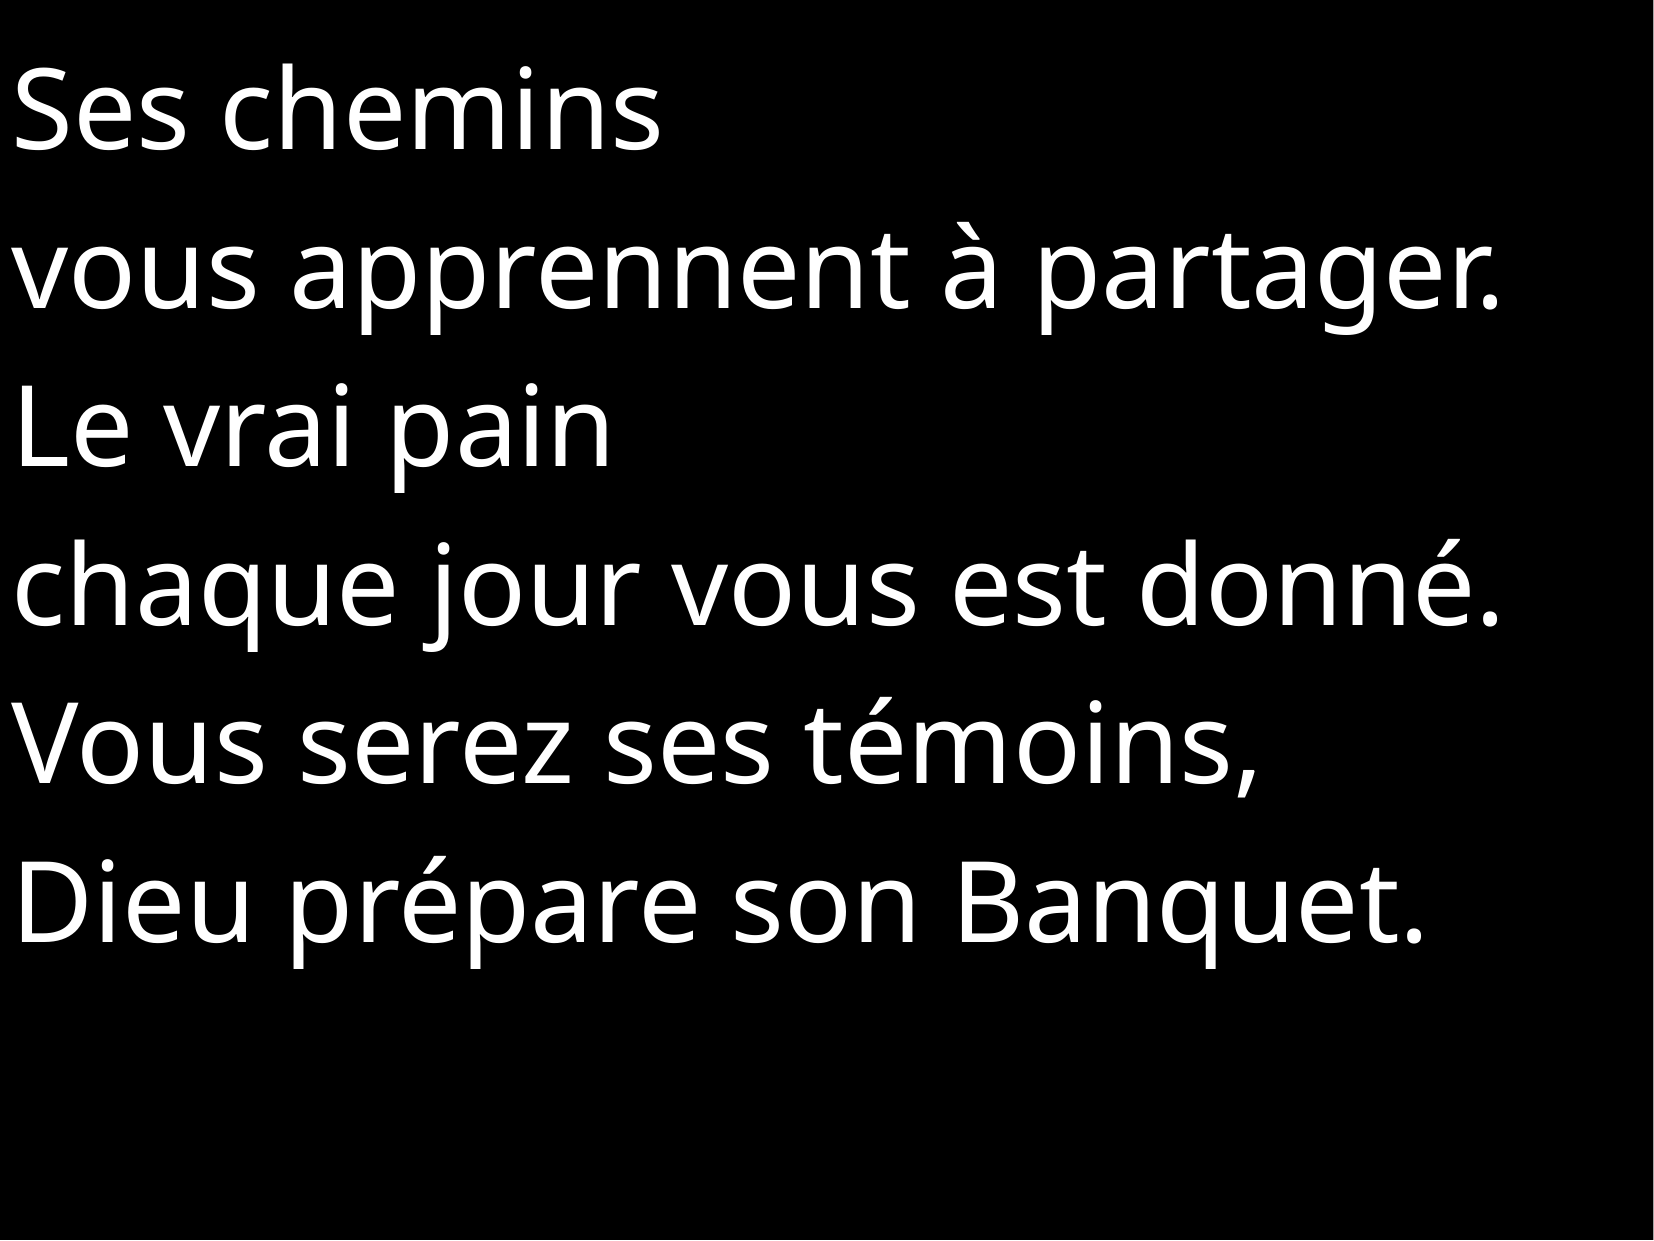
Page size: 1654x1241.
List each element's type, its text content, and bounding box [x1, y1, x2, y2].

list Ses chemins vous apprennent à partager. Le vrai pain chaque jour vous est donné. Vous serez ses témoins, Dieu prépare son Banquet. [11, 29, 1654, 1241]
